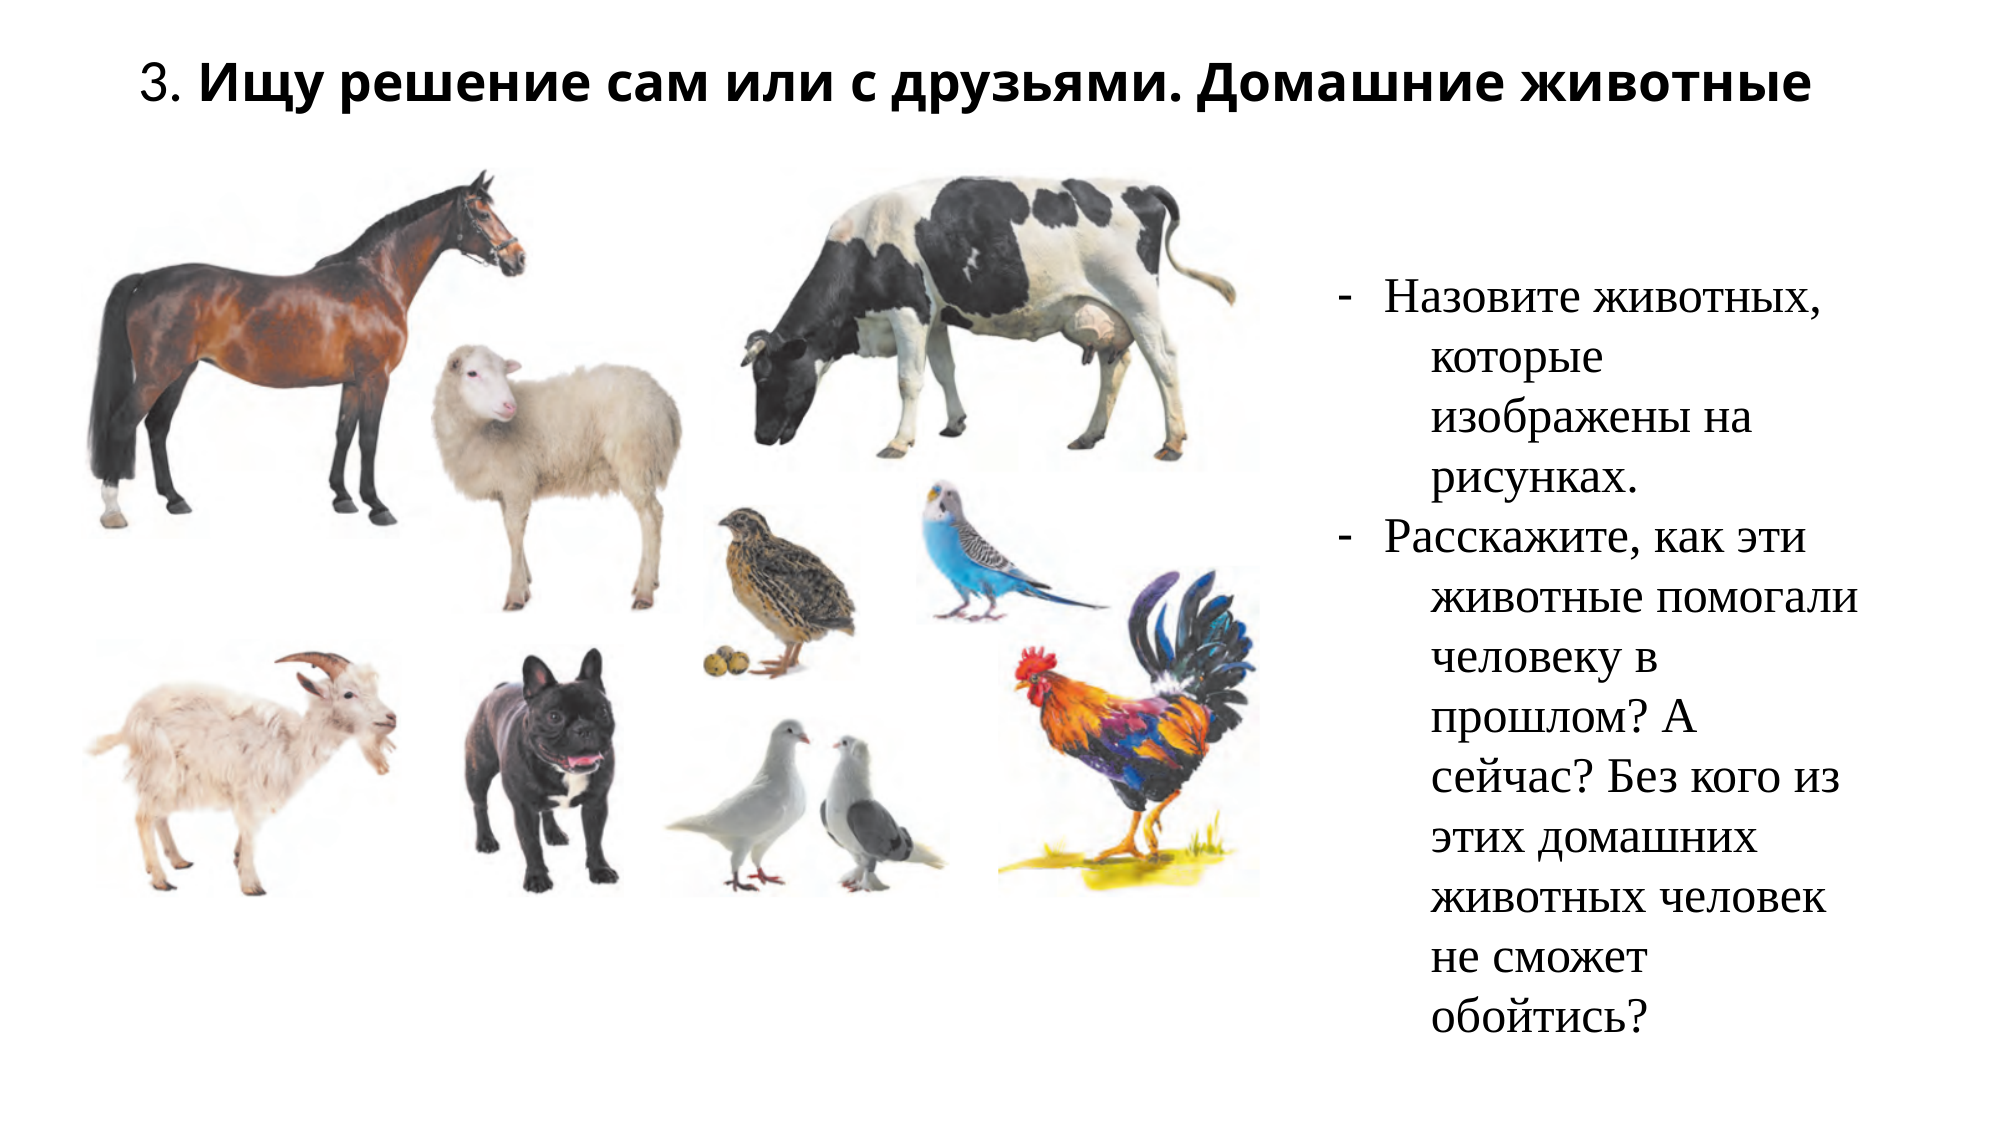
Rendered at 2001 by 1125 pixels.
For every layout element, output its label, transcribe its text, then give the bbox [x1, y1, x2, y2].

picture [54, 156, 1302, 927]
text_box Назовите животных, которые изображены на рисунках. Расскажите, как эти животные помогали человеку в прошлом? А сейчас? Без кого из этих домашних животных человек не сможет обойтись? [1322, 255, 1875, 1050]
title 3. Ищу решение сам или с друзьями. Домашние животные [123, 38, 1849, 125]
